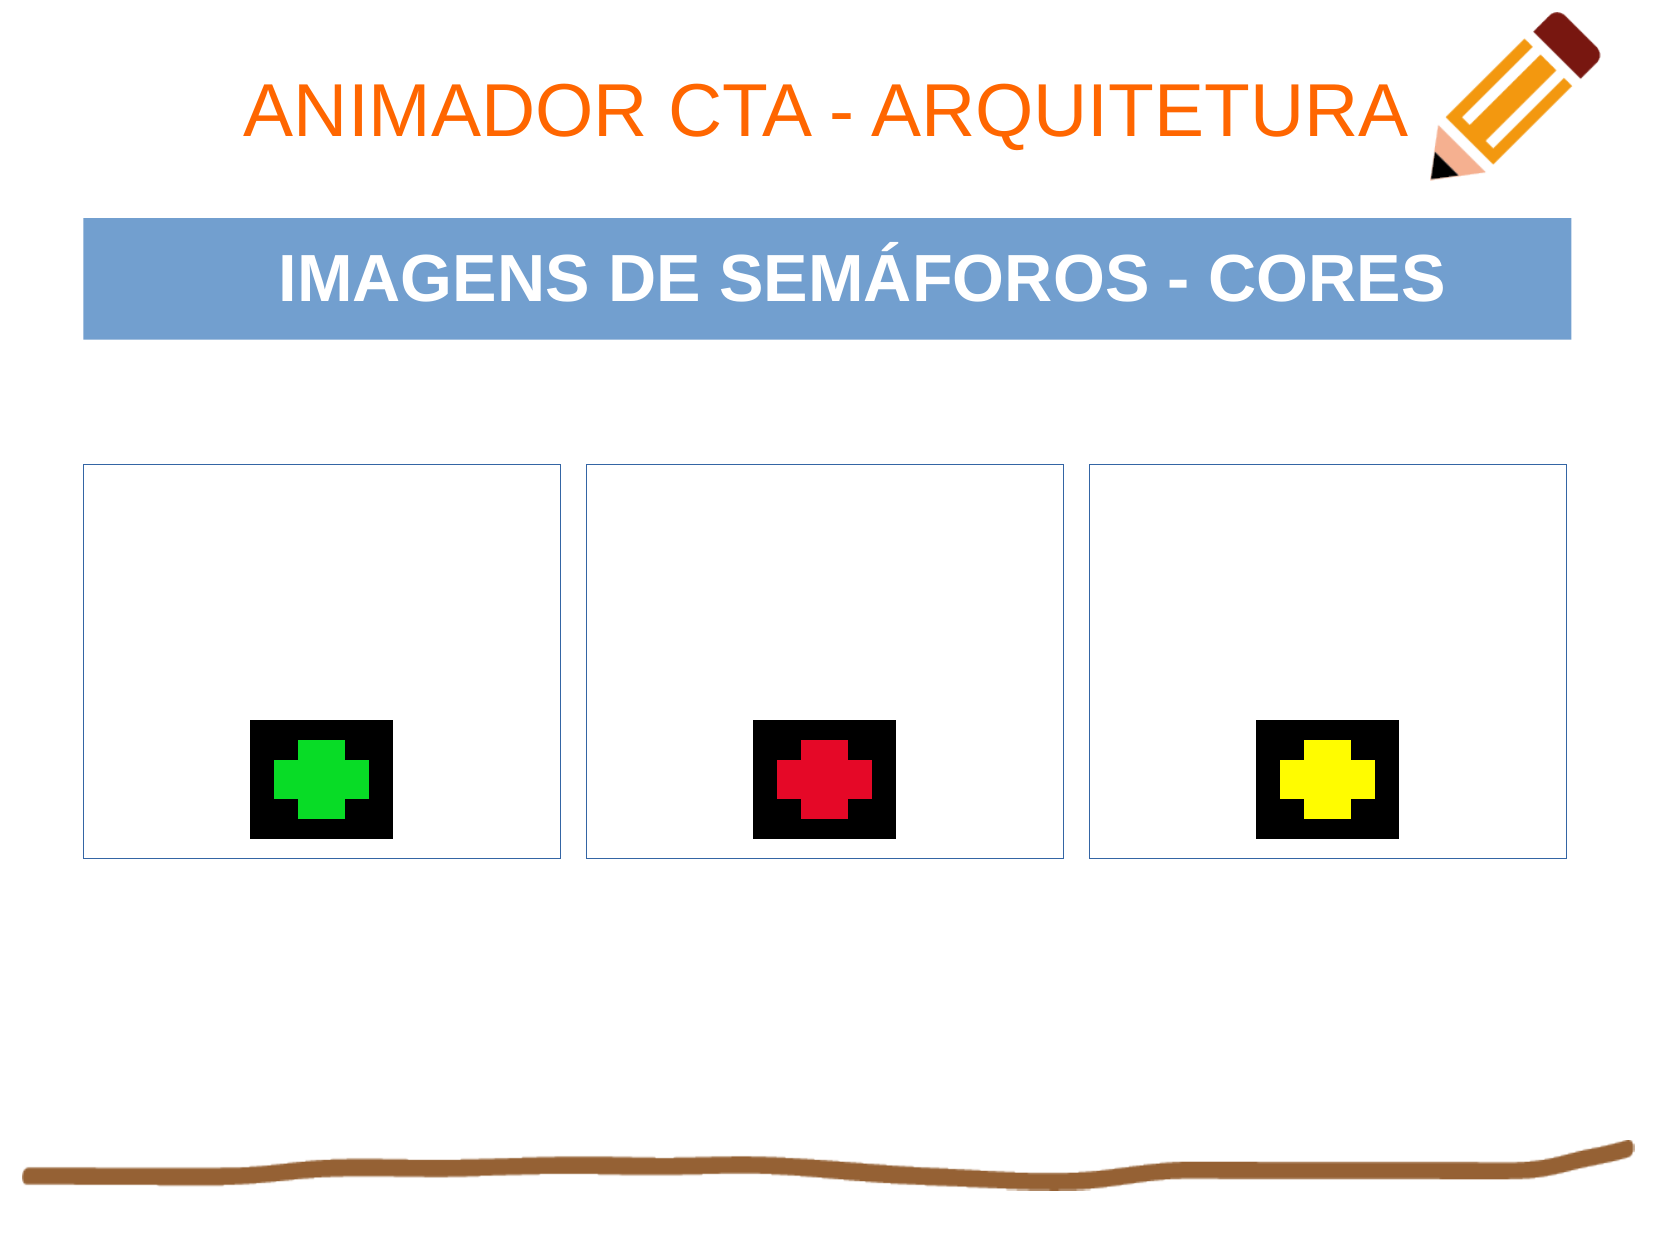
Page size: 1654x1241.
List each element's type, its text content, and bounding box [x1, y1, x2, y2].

picture [586, 463, 1064, 859]
picture [83, 463, 561, 859]
list IMAGENS DE SEMÁFOROS - CORES [83, 218, 1572, 340]
title ANIMADOR CTA - ARQUITETURA [82, 49, 1571, 172]
picture [1430, 12, 1601, 181]
picture [22, 1140, 1635, 1191]
picture [1089, 463, 1567, 859]
